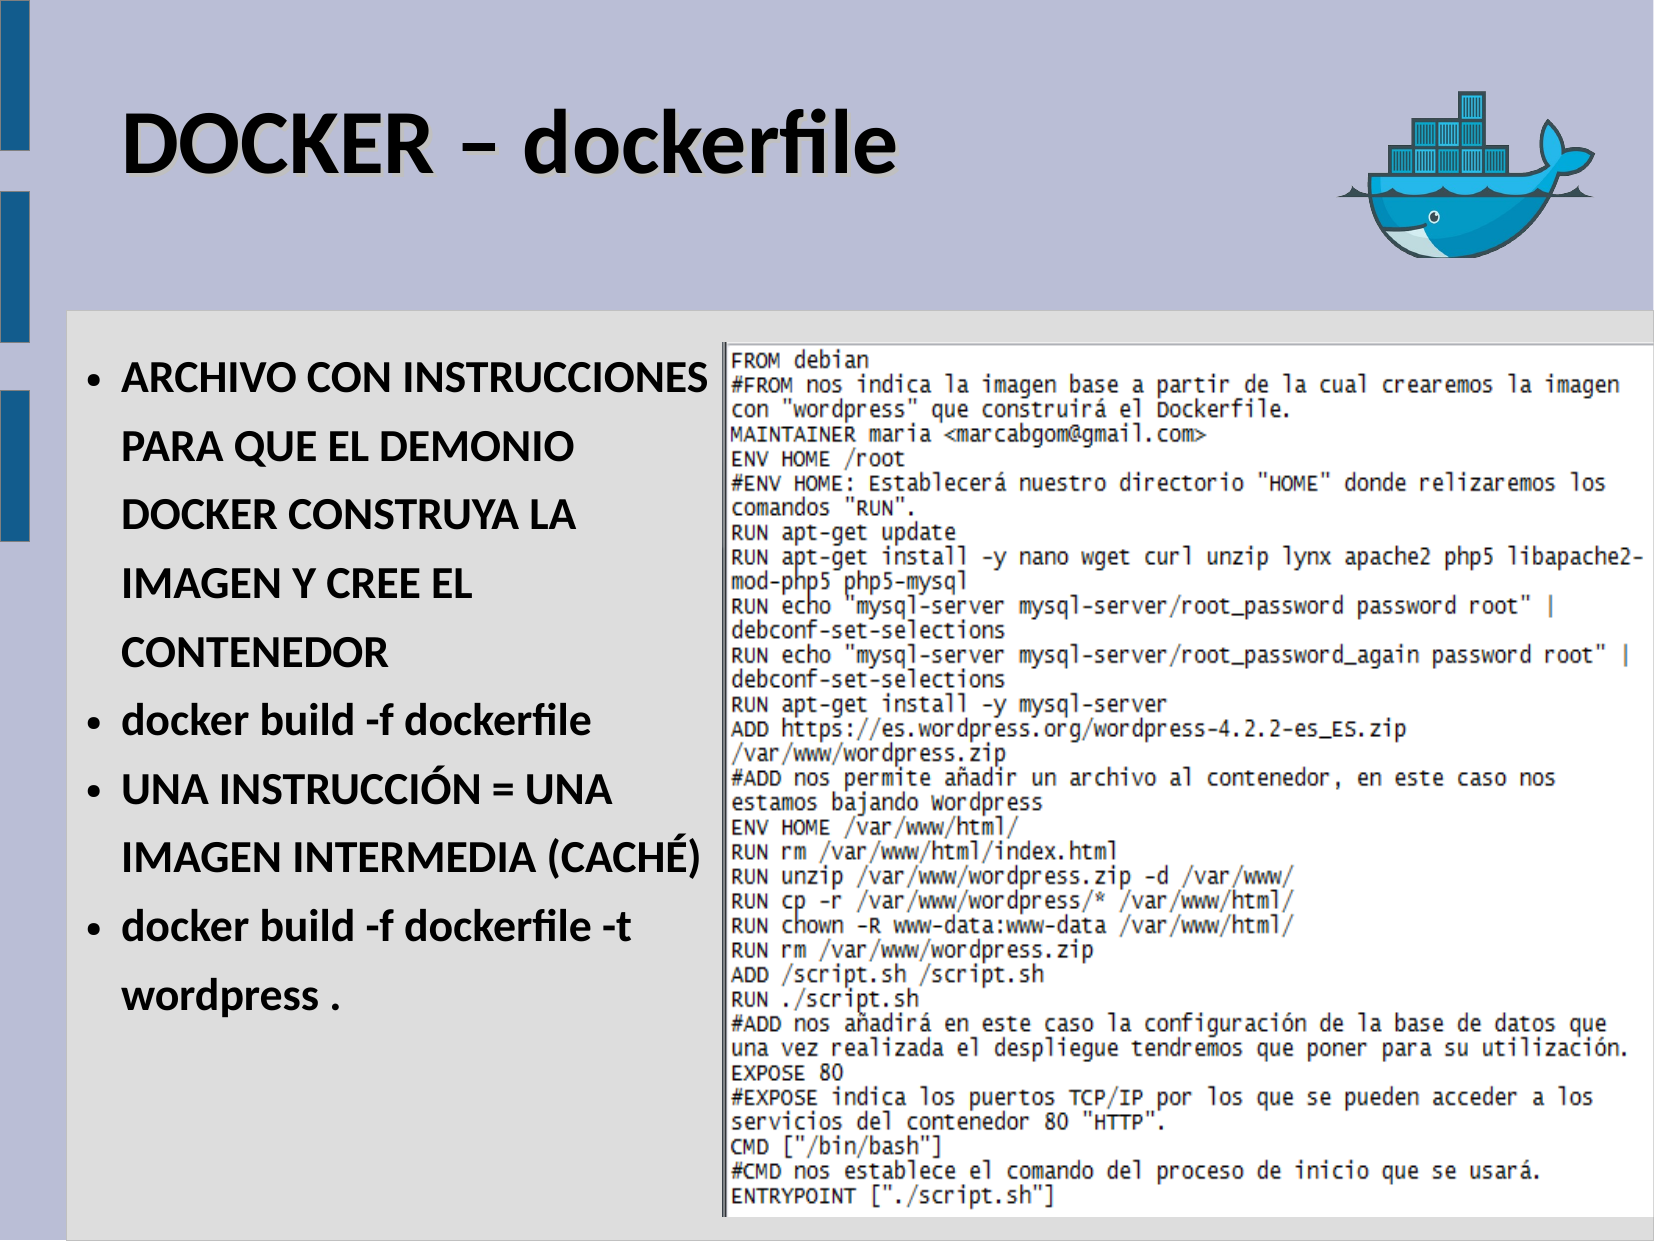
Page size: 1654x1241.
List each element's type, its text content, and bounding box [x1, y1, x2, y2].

text_box ARCHIVO CON INSTRUCCIONES PARA QUE EL DEMONIO DOCKER CONSTRUYA LA IMAGEN Y CREE EL CONTENEDOR docker build -f dockerfile UNA INSTRUCCIÓN = UNA IMAGEN INTERMEDIA (CACHÉ) docker build -f dockerfile -t wordpress . [70, 328, 752, 1241]
picture [722, 342, 1654, 1217]
text_box DOCKER – dockerfile [106, 97, 1183, 225]
picture [1287, 35, 1642, 258]
